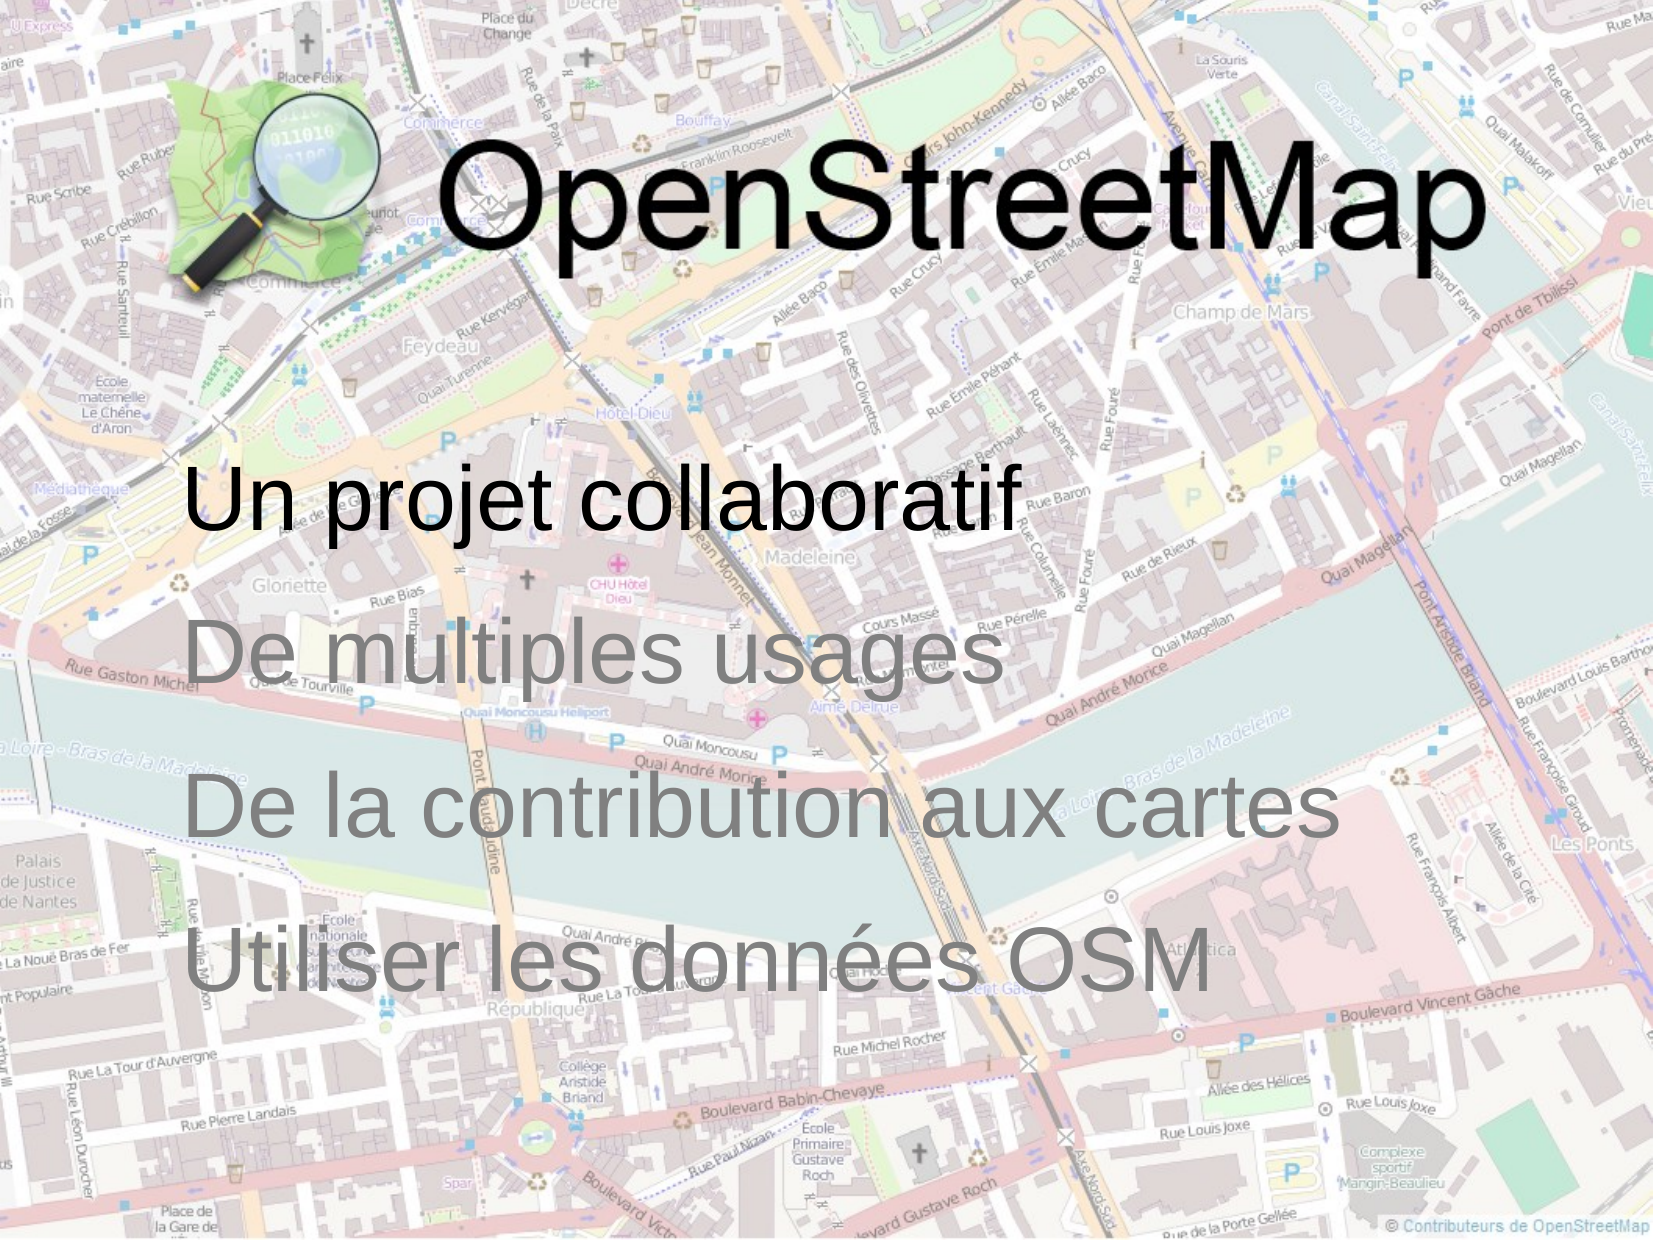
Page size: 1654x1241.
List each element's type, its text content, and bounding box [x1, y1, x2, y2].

text_box Un projet collaboratif De multiples usages De la contribution aux cartes Utiliser les données OSM [166, 388, 1503, 1156]
picture [0, 0, 1653, 1240]
